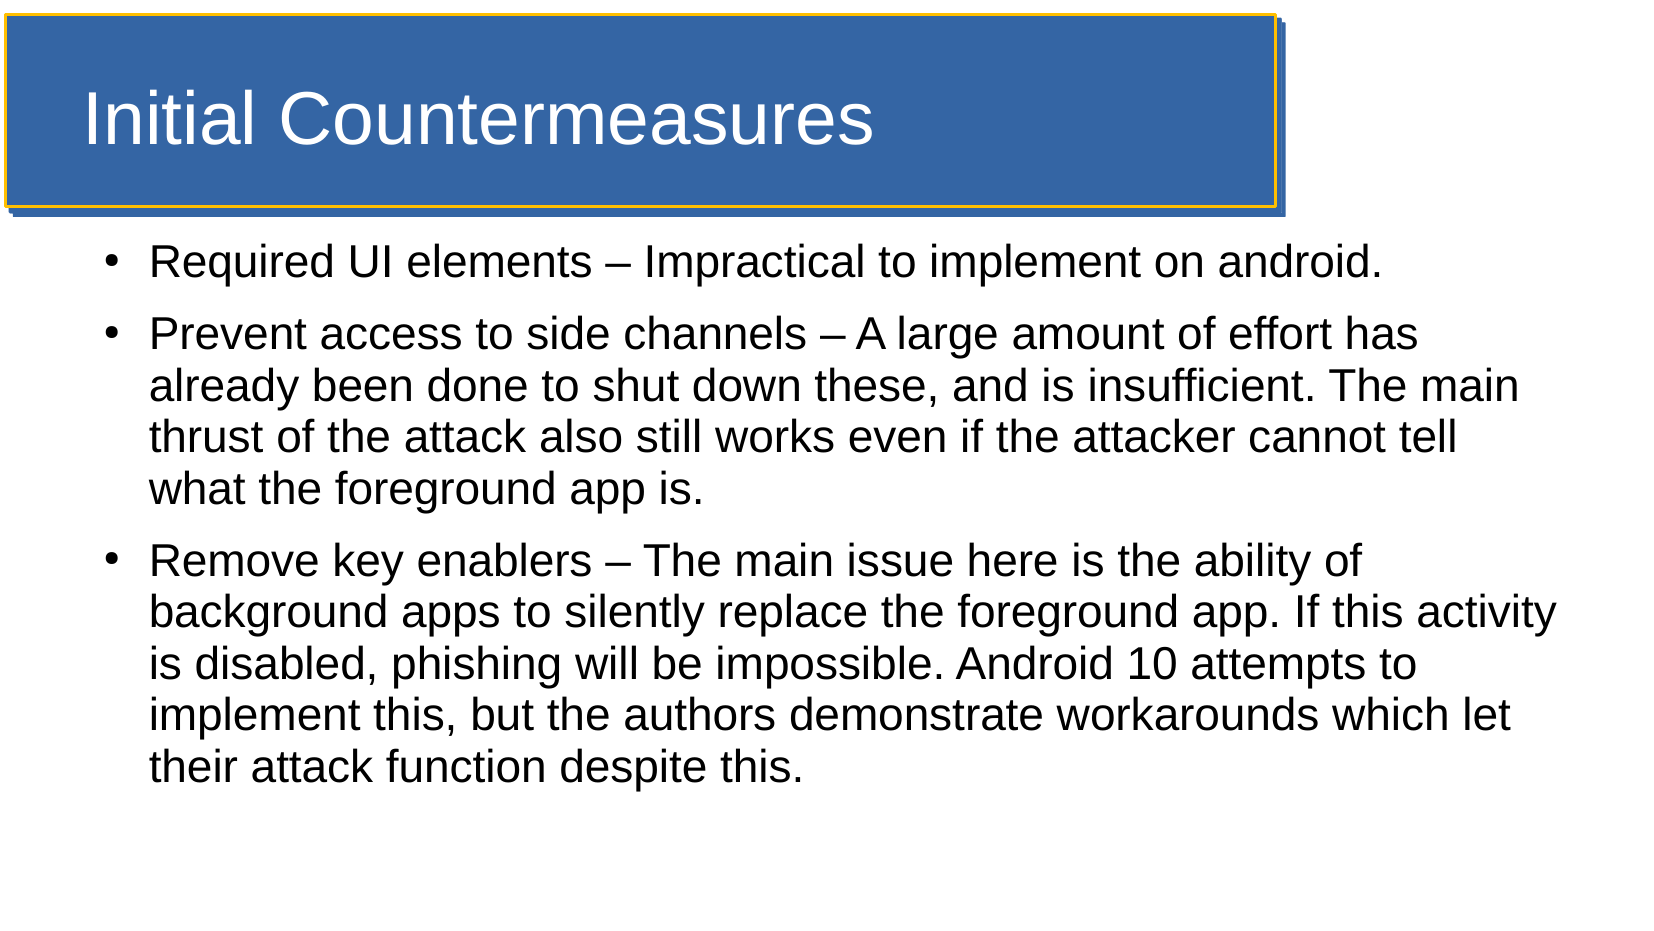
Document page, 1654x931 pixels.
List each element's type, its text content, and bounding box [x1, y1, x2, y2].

list Required UI elements – Impractical to implement on android. Prevent access to side channels – A large amount of effort has already been done to shut down these, and is insufficient. The main thrust of the attack also still works even if the attacker cannot tell what the foreground app is. Remove key enablers – The main issue here is the ability of background apps to silently replace the foreground app. If this activity is disabled, phishing will be impossible. Android 10 attempts to implement this, but the authors demonstrate workarounds which let their attack function despite this. [88, 236, 1565, 798]
title Initial Countermeasures [82, 44, 1235, 192]
